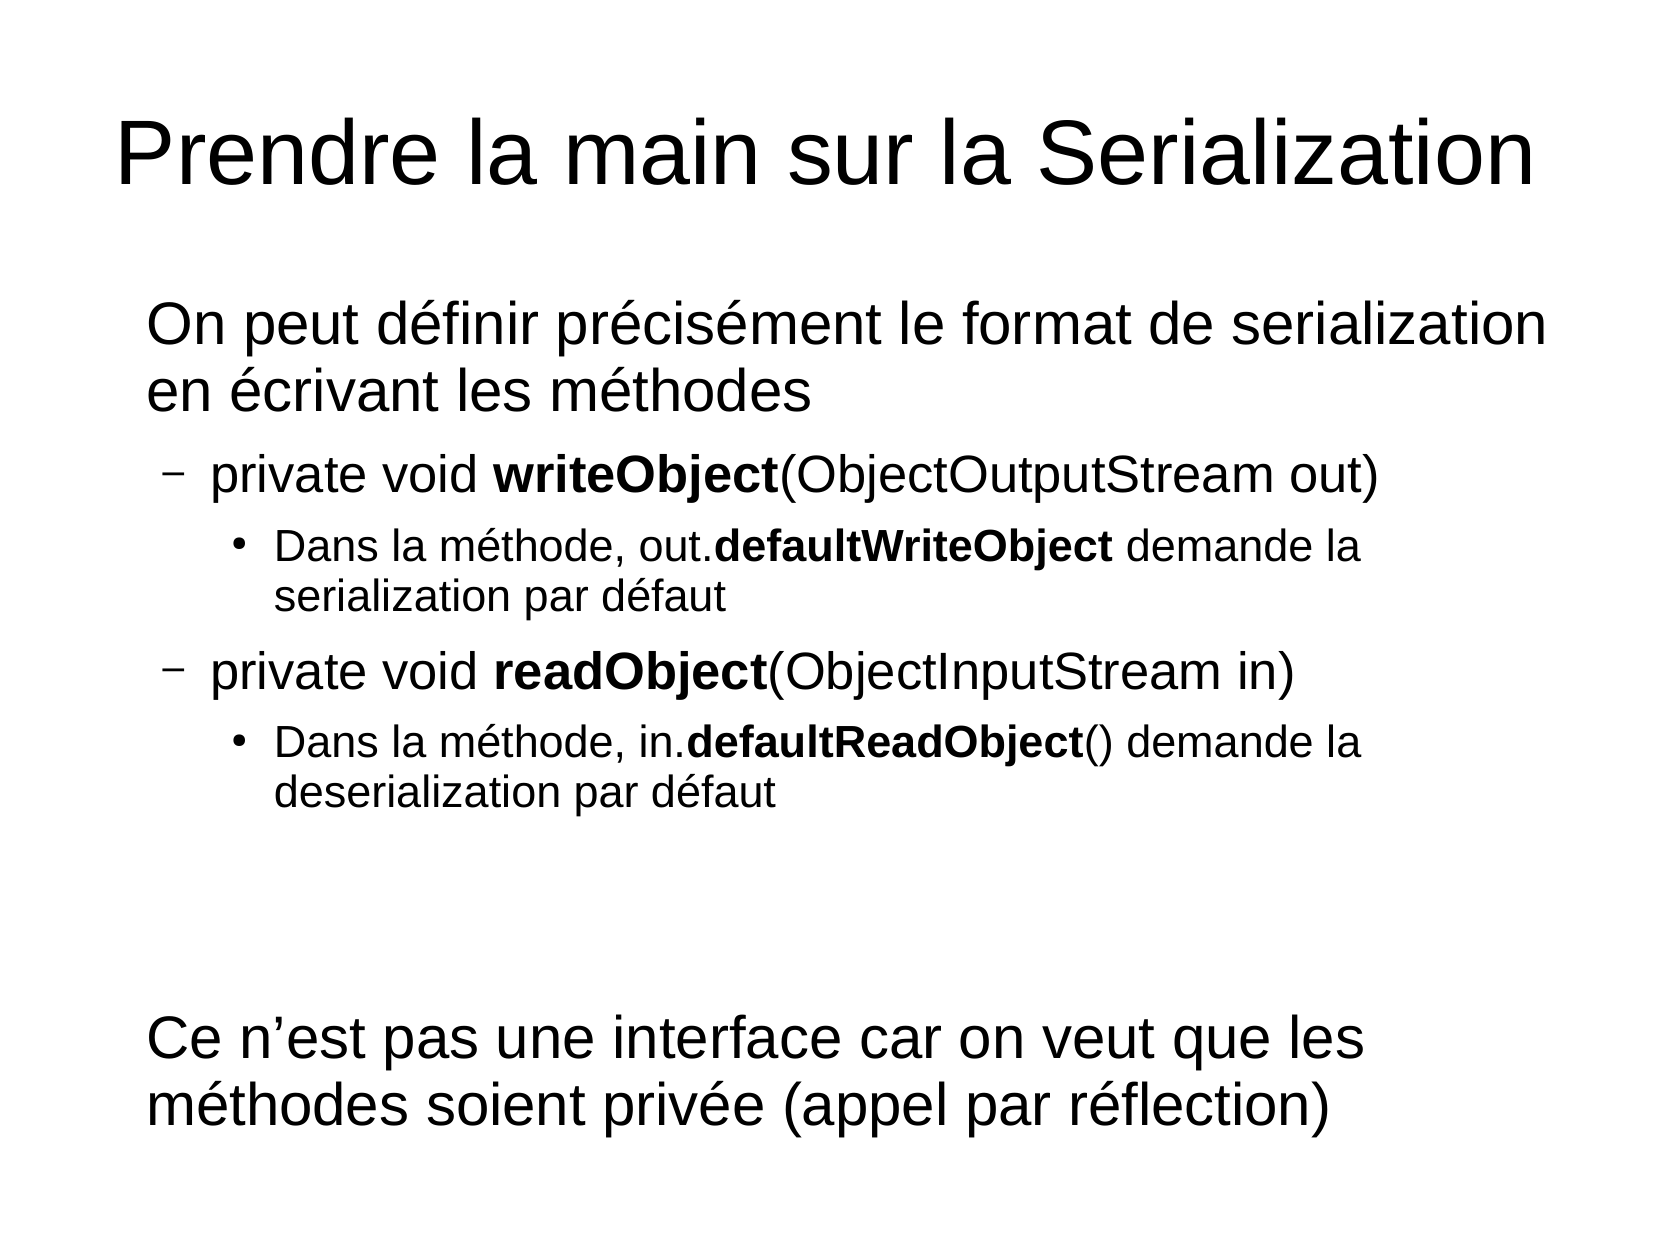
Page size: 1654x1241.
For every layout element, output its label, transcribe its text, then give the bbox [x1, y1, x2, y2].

list On peut définir précisément le format de serialization en écrivant les méthodes private void writeObject(ObjectOutputStream out) Dans la méthode, out.defaultWriteObject demande la serialization par défaut private void readObject(ObjectInputStream in) Dans la méthode, in.defaultReadObject() demande la deserialization par défaut Ce n’est pas une interface car on veut que les méthodes soient privée (appel par réflection) [82, 290, 1571, 1141]
title Prendre la main sur la Serialization [82, 49, 1571, 257]
